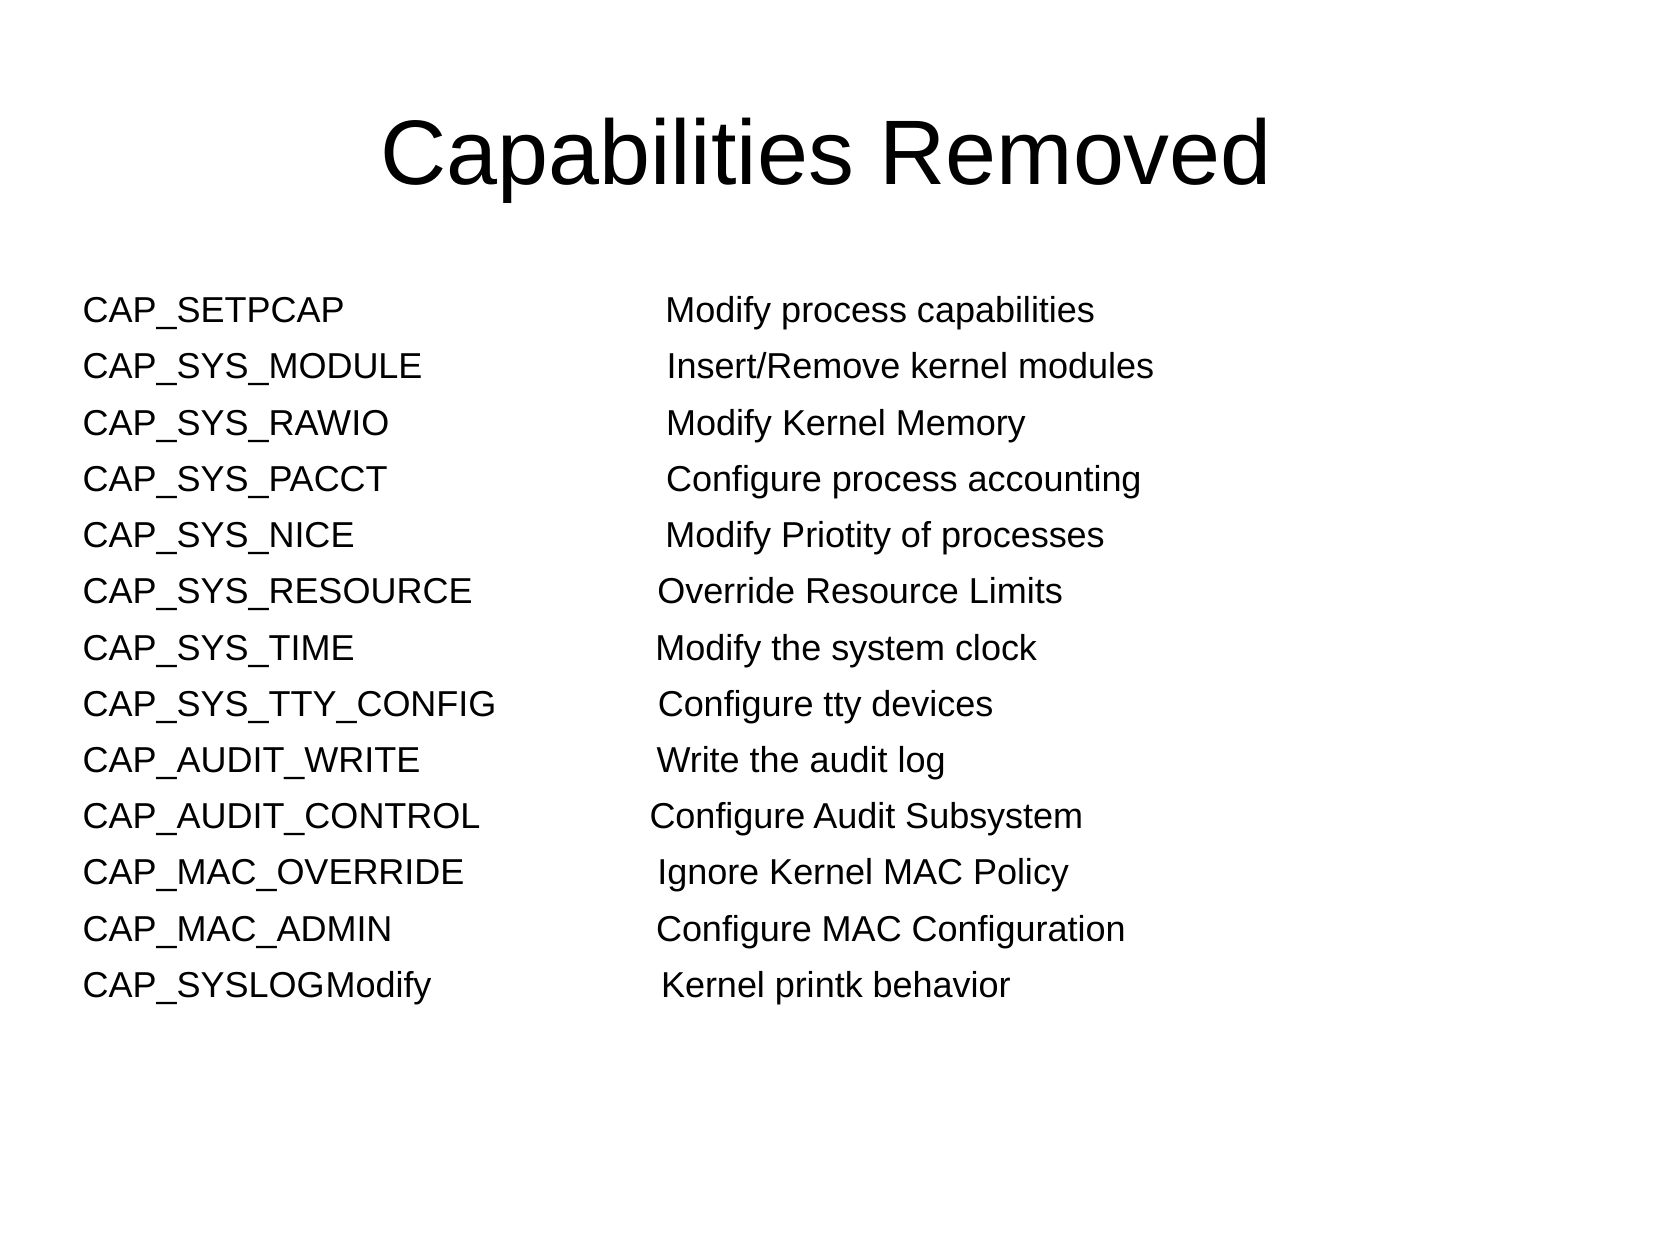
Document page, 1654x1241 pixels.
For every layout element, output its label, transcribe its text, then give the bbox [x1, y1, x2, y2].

list CAP_SETPCAP Modify process capabilities CAP_SYS_MODULE Insert/Remove kernel modules CAP_SYS_RAWIO Modify Kernel Memory CAP_SYS_PACCT Configure process accounting CAP_SYS_NICE Modify Priotity of processes CAP_SYS_RESOURCE Override Resource Limits CAP_SYS_TIME Modify the system clock CAP_SYS_TTY_CONFIG Configure tty devices CAP_AUDIT_WRITE Write the audit log CAP_AUDIT_CONTROL Configure Audit Subsystem CAP_MAC_OVERRIDE Ignore Kernel MAC Policy CAP_MAC_ADMIN Configure MAC Configuration CAP_SYSLOG Modify Kernel printk behavior [82, 290, 1571, 1010]
title Capabilities Removed [82, 49, 1571, 257]
